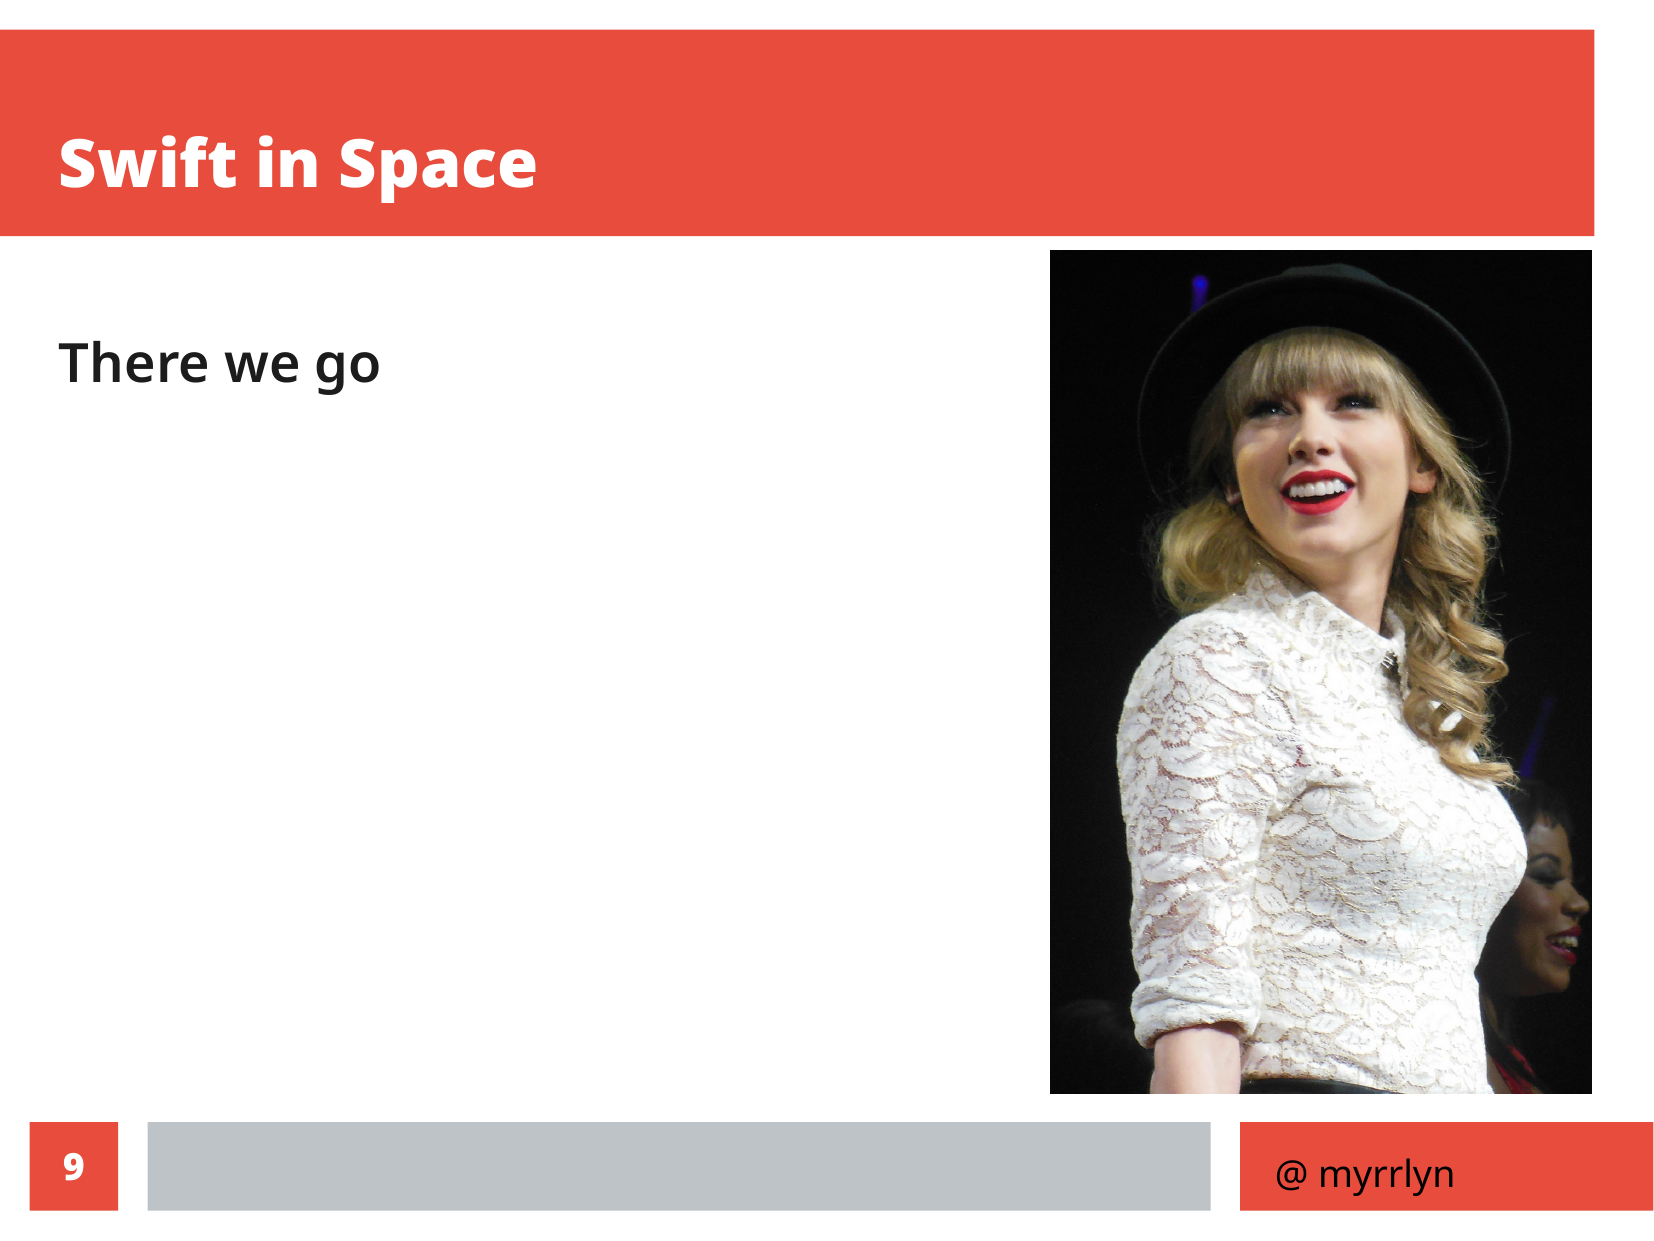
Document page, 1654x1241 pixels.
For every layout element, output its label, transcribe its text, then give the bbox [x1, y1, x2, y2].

picture [1050, 250, 1592, 1094]
list There we go [59, 324, 1050, 1093]
text_box @ myrrlyn [1260, 1140, 1636, 1202]
title Swift in Space [59, 59, 1595, 207]
